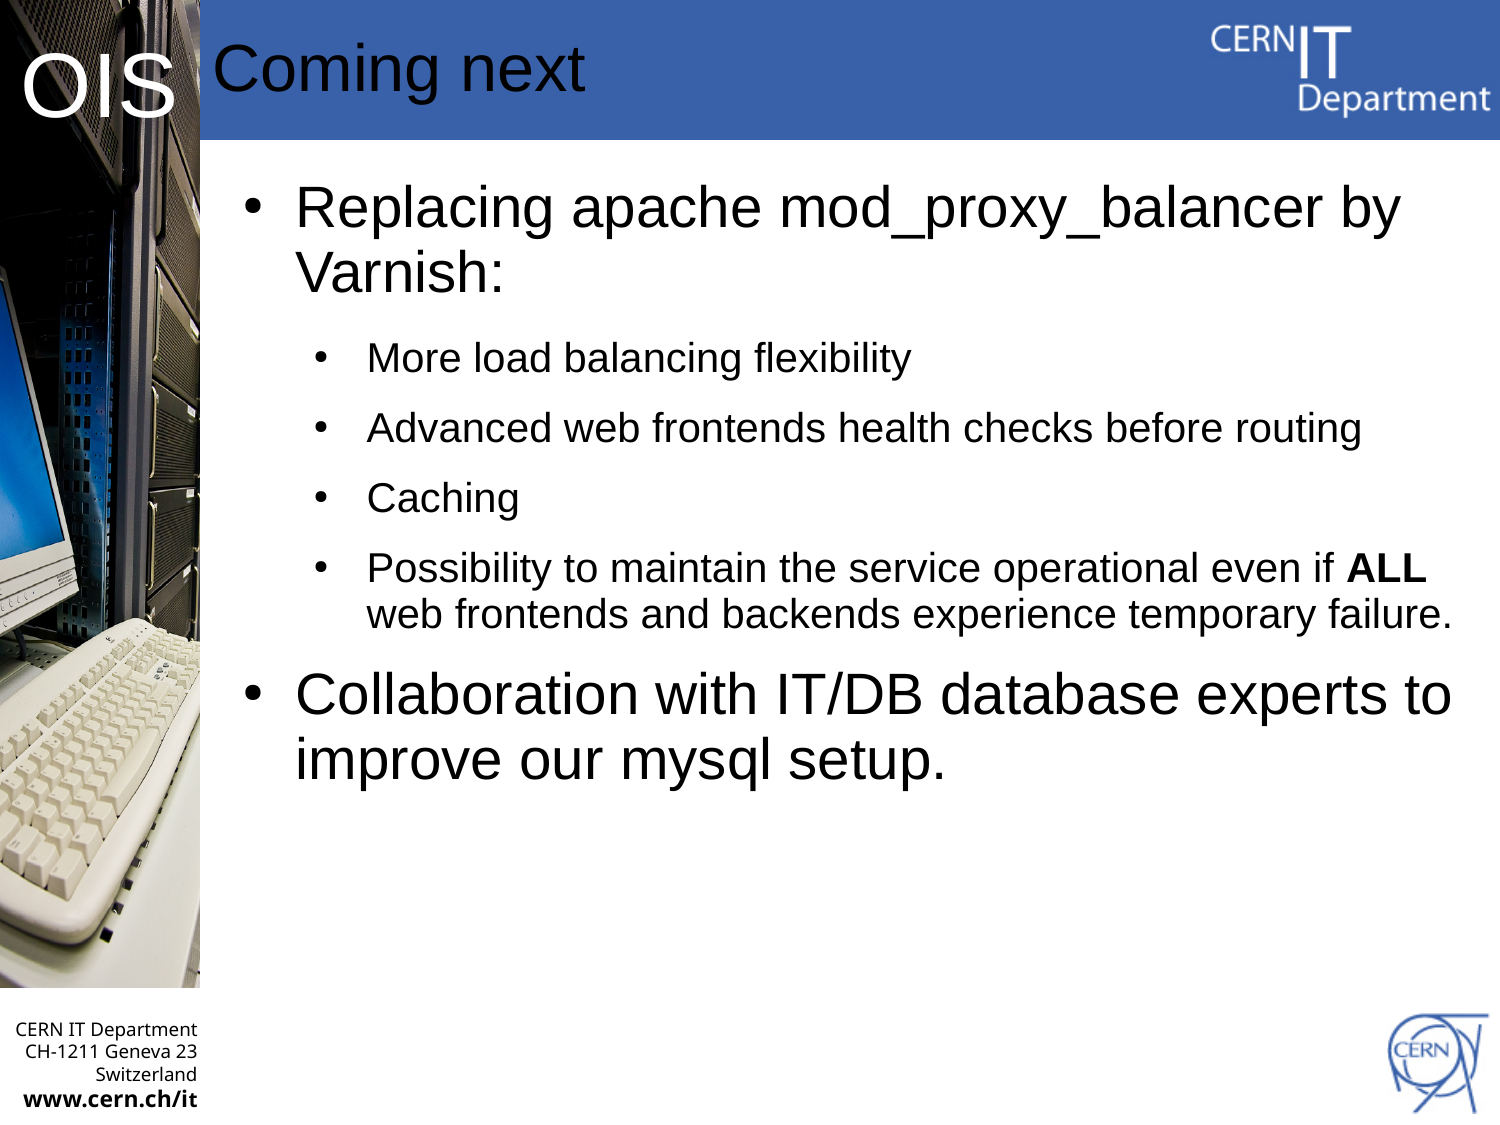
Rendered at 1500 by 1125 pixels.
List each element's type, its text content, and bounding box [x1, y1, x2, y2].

title Coming next [212, 7, 1125, 131]
picture [0, 0, 1500, 988]
picture [1387, 1012, 1490, 1114]
list Replacing apache mod_proxy_balancer by Varnish: More load balancing flexibility Advanced web frontends health checks before routing Caching Possibility to maintain the service operational even if ALL web frontends and backends experience temporary failure. Collaboration with IT/DB database experts to improve our mysql setup. [225, 174, 1463, 973]
